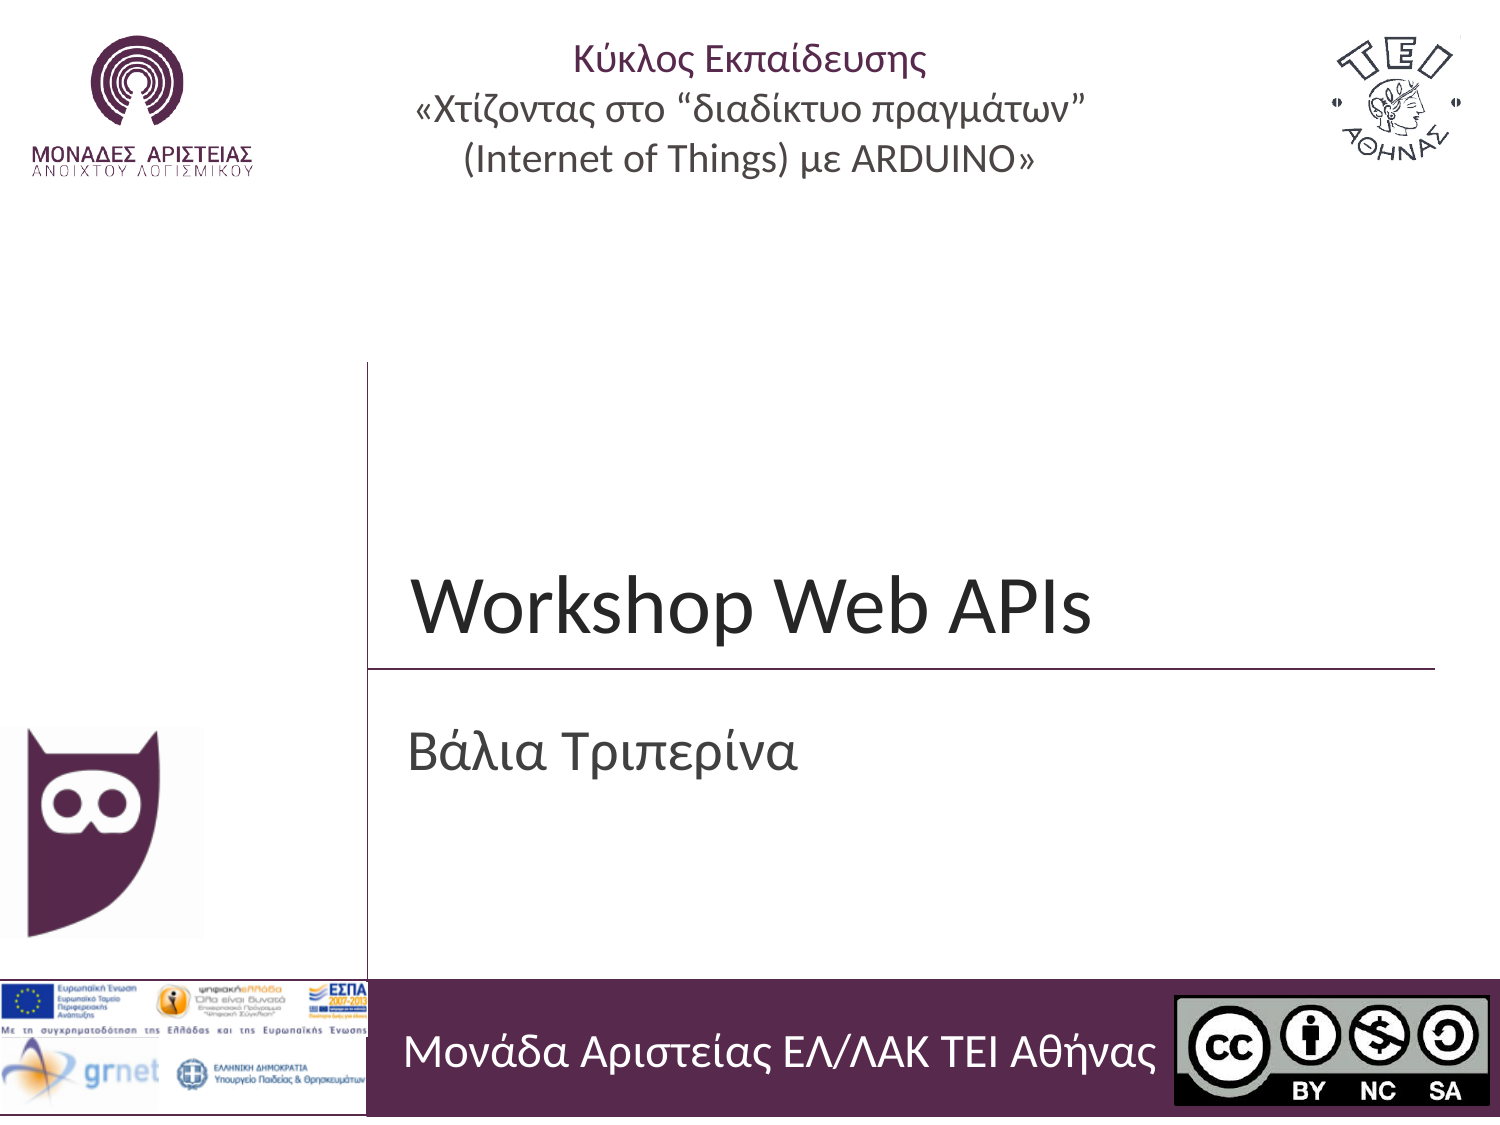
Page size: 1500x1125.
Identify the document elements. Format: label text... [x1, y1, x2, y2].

title Workshop Web APIs [395, 357, 1459, 658]
picture [0, 982, 368, 1113]
picture [1174, 995, 1490, 1106]
picture [1331, 35, 1461, 167]
picture [0, 727, 204, 939]
subtitle Μονάδα Αριστείας ΕΛ/ΛΑΚ ΤΕΙ Αθήνας [387, 992, 1488, 1105]
picture [175, 1057, 366, 1092]
text_box Βάλια Τριπερίνα [392, 704, 1455, 963]
picture [31, 36, 253, 177]
text_box Κύκλος Εκπαίδευσης «Χτίζοντας στο “διαδίκτυο πραγμάτων” (Internet of Things) με ARDUINO» [280, 22, 1220, 190]
